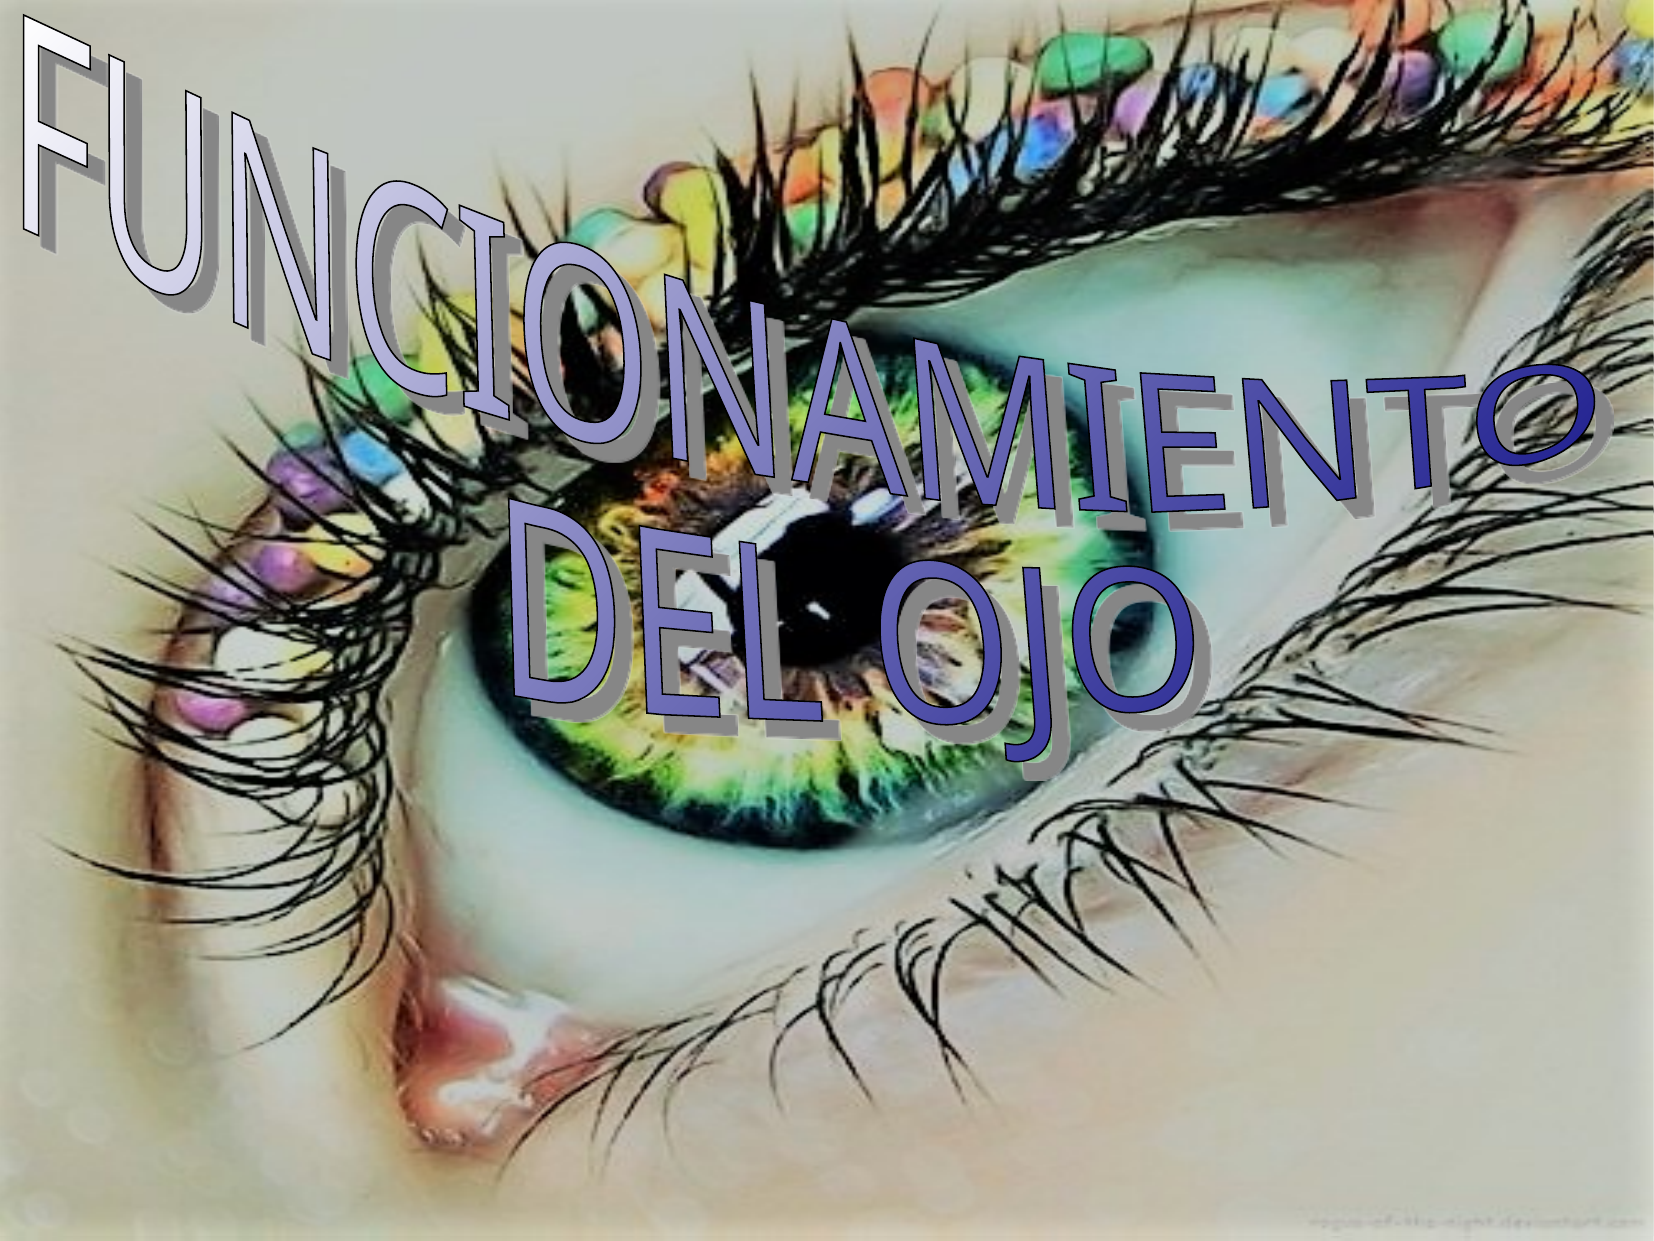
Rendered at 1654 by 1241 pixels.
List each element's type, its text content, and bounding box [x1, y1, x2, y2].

text_box FUNCIONAMIENTO DEL OJO [1005, 567, 1052, 762]
text_box FUNCIONAMIENTO DEL OJO [1068, 363, 1127, 512]
text_box FUNCIONAMIENTO DEL OJO [639, 525, 720, 718]
text_box FUNCIONAMIENTO DEL OJO [913, 338, 1055, 509]
text_box FUNCIONAMIENTO DEL OJO [1072, 566, 1194, 713]
text_box FUNCIONAMIENTO DEL OJO [664, 274, 775, 478]
text_box FUNCIONAMIENTO DEL OJO [523, 242, 641, 444]
text_box FUNCIONAMIENTO DEL OJO [1366, 375, 1466, 489]
text_box FUNCIONAMIENTO DEL OJO [1476, 364, 1595, 466]
text_box FUNCIONAMIENTO DEL OJO [879, 560, 1002, 725]
text_box FUNCIONAMIENTO DEL OJO [1242, 378, 1356, 508]
text_box FUNCIONAMIENTO DEL OJO [508, 498, 615, 703]
text_box FUNCIONAMIENTO DEL OJO [232, 112, 331, 361]
text_box FUNCIONAMIENTO DEL OJO [459, 205, 510, 420]
text_box FUNCIONAMIENTO DEL OJO [1140, 372, 1225, 513]
text_box FUNCIONAMIENTO DEL OJO [356, 181, 448, 397]
text_box FUNCIONAMIENTO DEL OJO [109, 54, 202, 295]
picture [0, 0, 1654, 1241]
text_box FUNCIONAMIENTO DEL OJO [791, 318, 908, 496]
text_box FUNCIONAMIENTO DEL OJO [739, 541, 823, 722]
text_box FUNCIONAMIENTO DEL OJO [23, 14, 91, 236]
